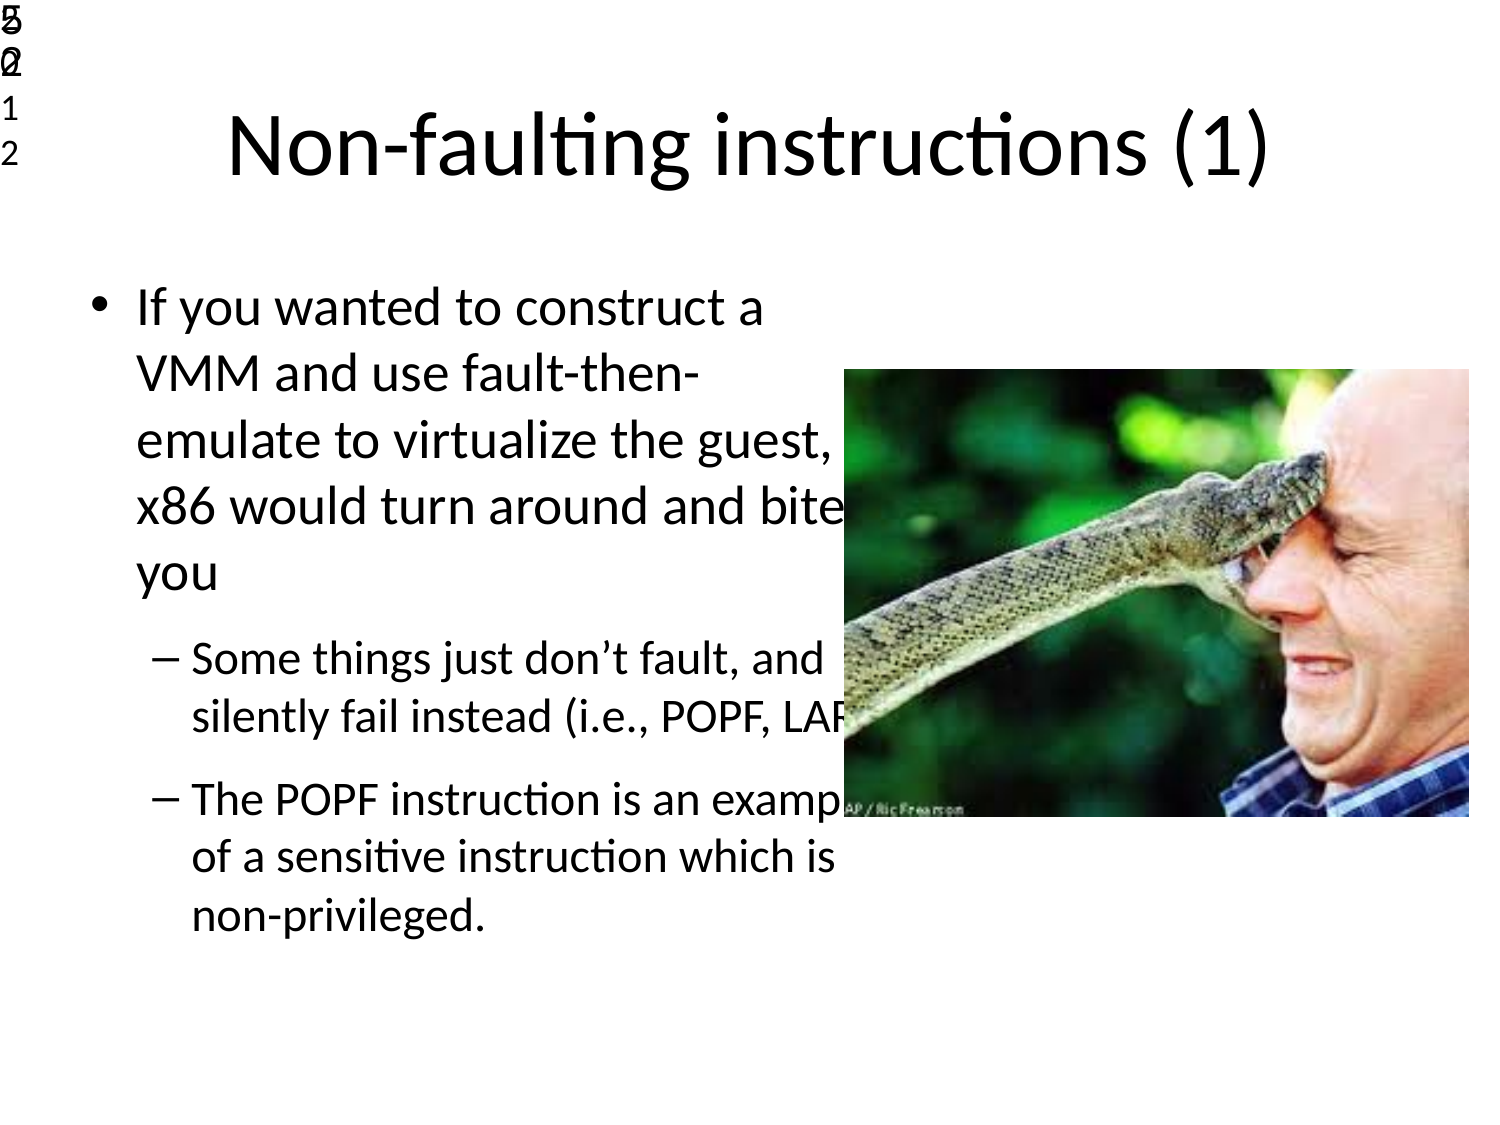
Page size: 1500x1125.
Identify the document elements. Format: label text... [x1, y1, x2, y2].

title Non-faulting instructions (1) [75, 45, 1425, 233]
picture [844, 369, 1469, 817]
list If you wanted to construct a VMM and use fault-then-emulate to virtualize the guest, x86 would turn around and bite you Some things just don’t fault, and silently fail instead (i.e., POPF, LAR) The POPF instruction is an example of a sensitive instruction which is non-privileged. [75, 262, 899, 1005]
